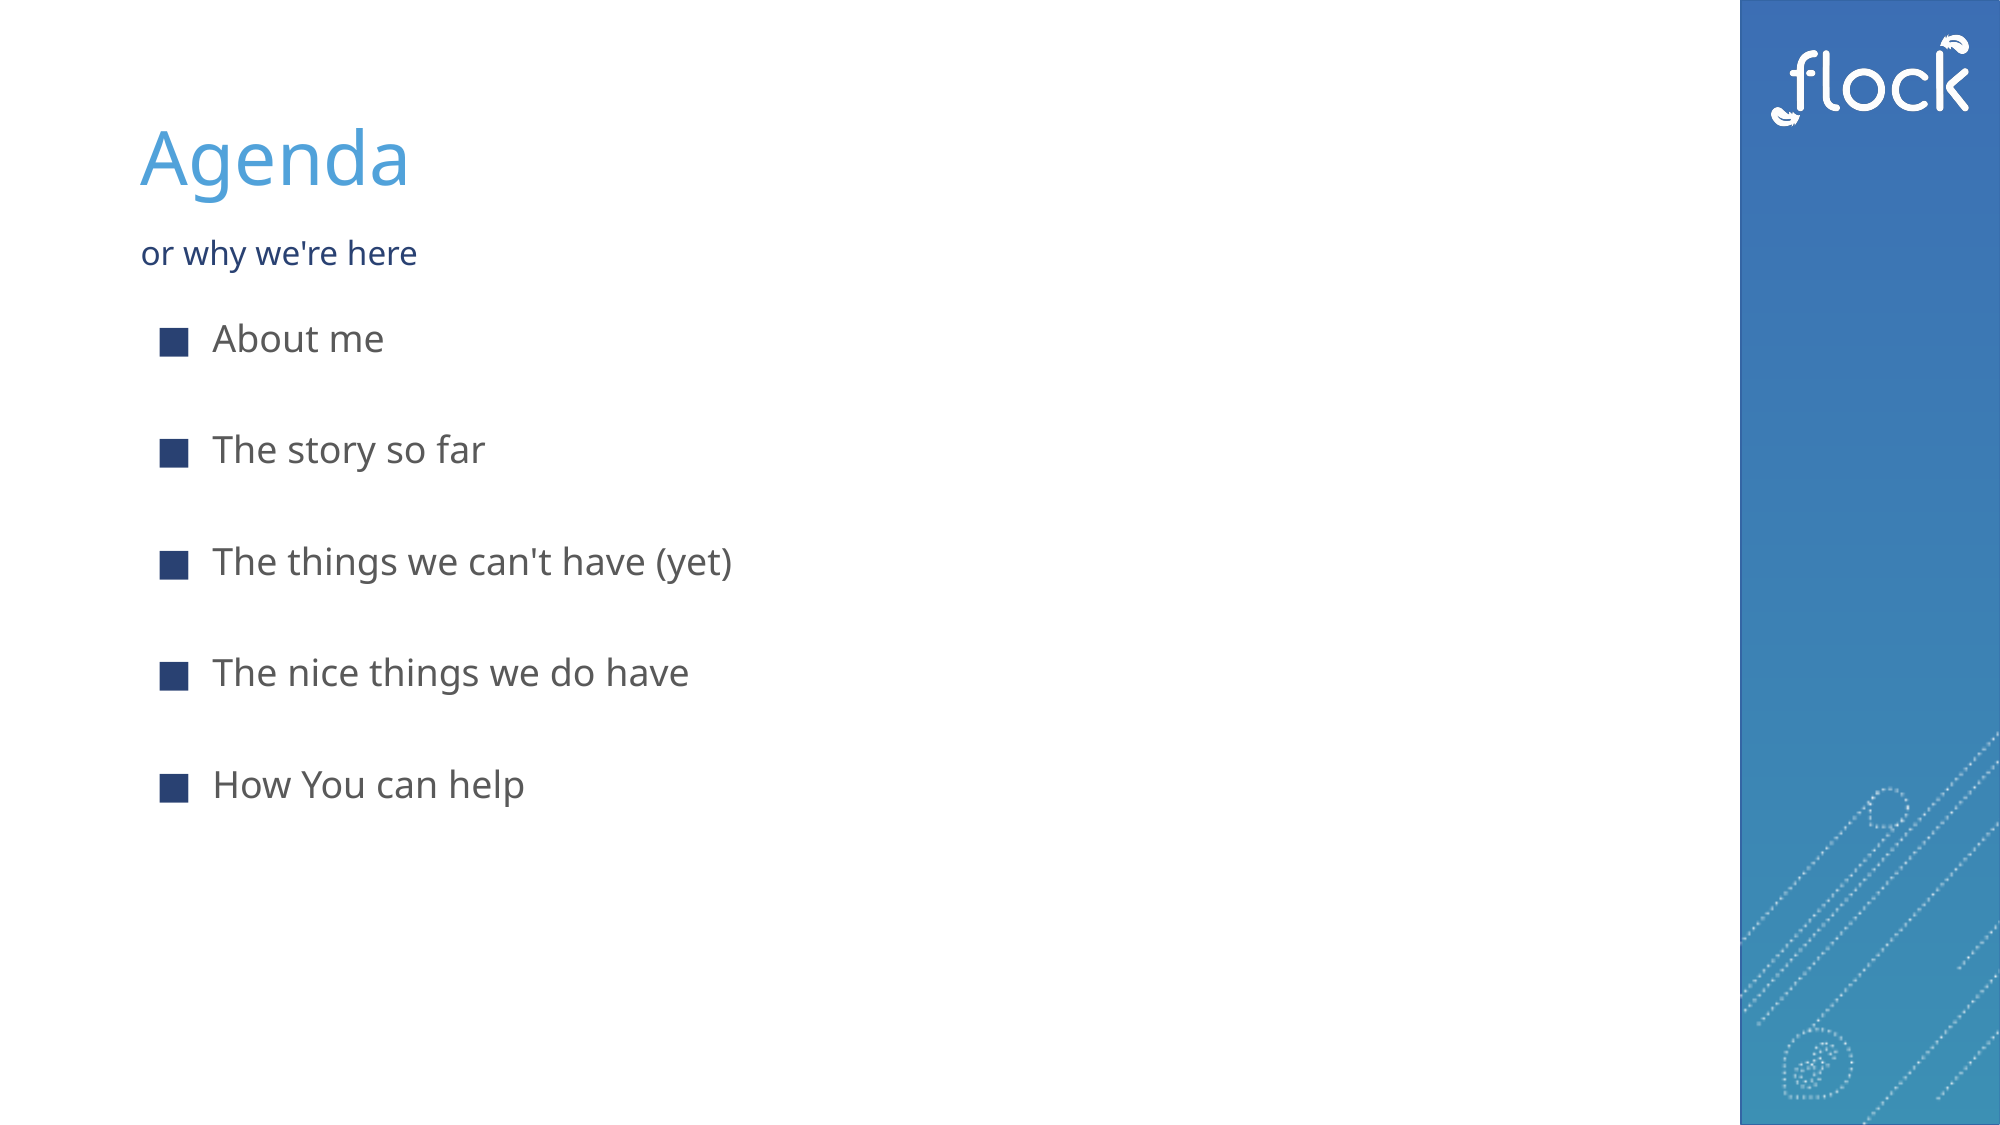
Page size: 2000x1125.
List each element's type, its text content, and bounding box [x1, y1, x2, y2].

subtitle or why we're here [140, 218, 1467, 277]
picture [1771, 34, 1969, 127]
list About me The story so far The things we can't have (yet) The nice things we do have How You can help [137, 299, 1463, 987]
picture [1605, 539, 2000, 1125]
title Agenda [140, 93, 1467, 218]
